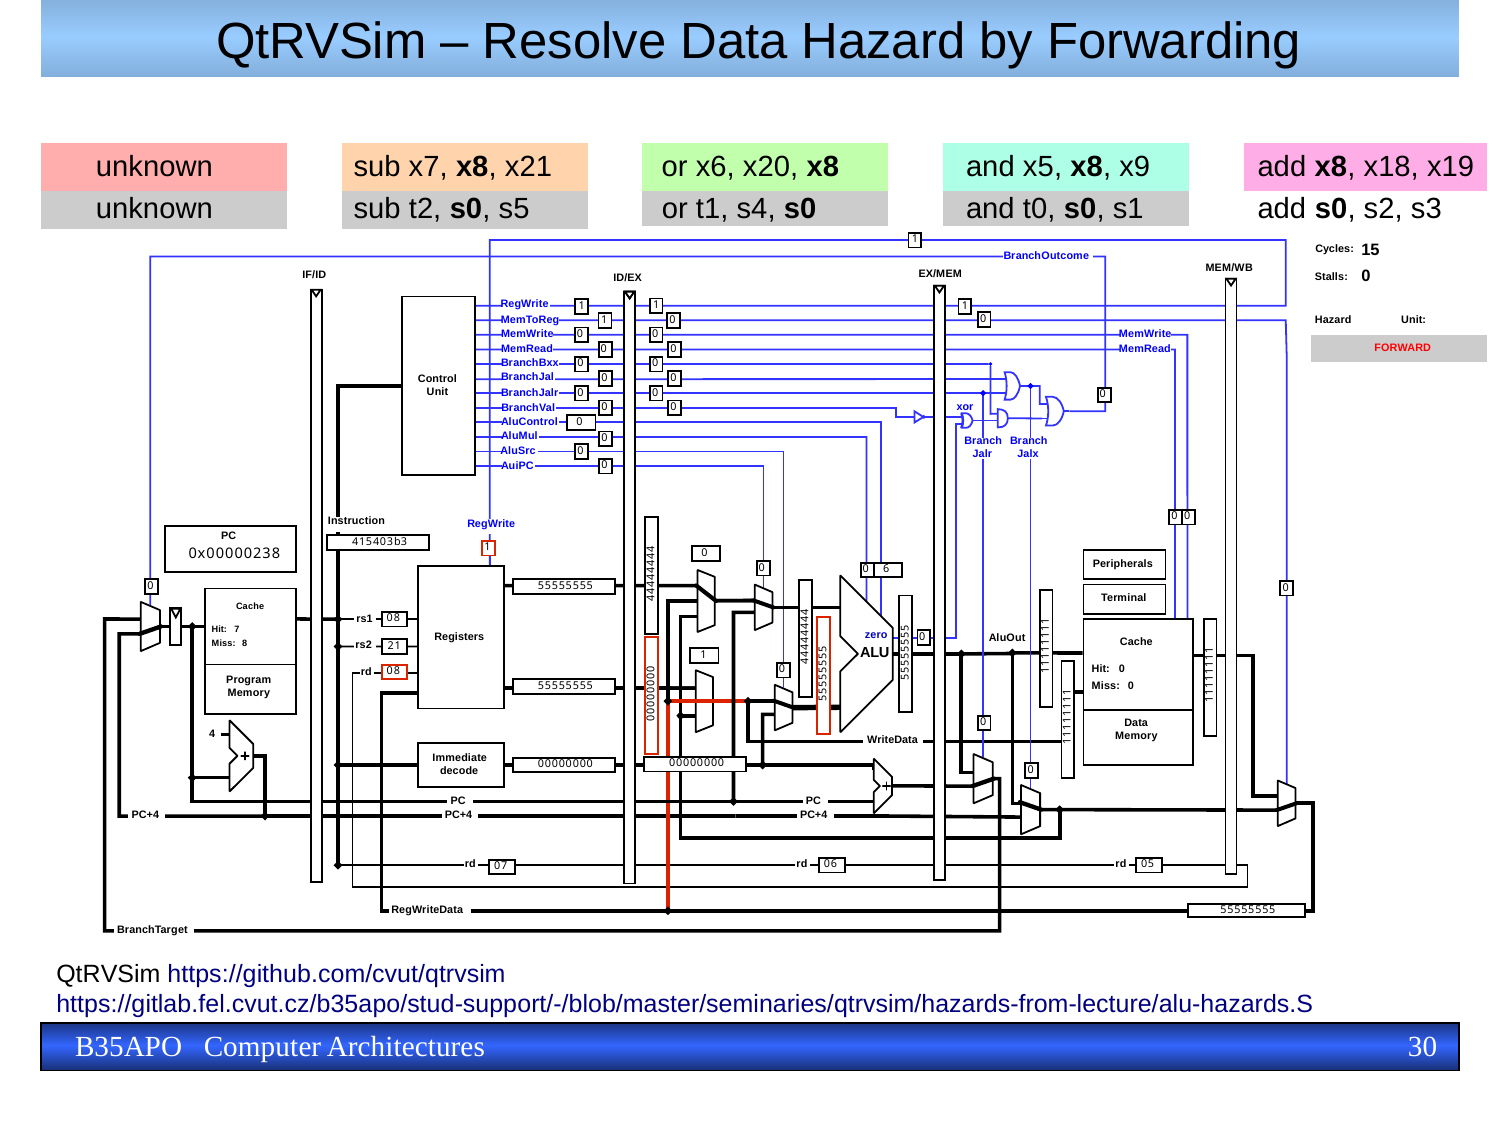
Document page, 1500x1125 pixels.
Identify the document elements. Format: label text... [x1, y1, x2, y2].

text_box QtRVSim https://github.com/cvut/qtrvsim https://gitlab.fel.cvut.cz/b35apo/stud-support/-/blob/master/seminaries/qtrvsim/hazards-from-lecture/alu-hazards.S [41, 950, 1463, 1026]
chart [30, 78, 1487, 969]
title QtRVSim – Resolve Data Hazard by Forwarding [41, 0, 1459, 77]
